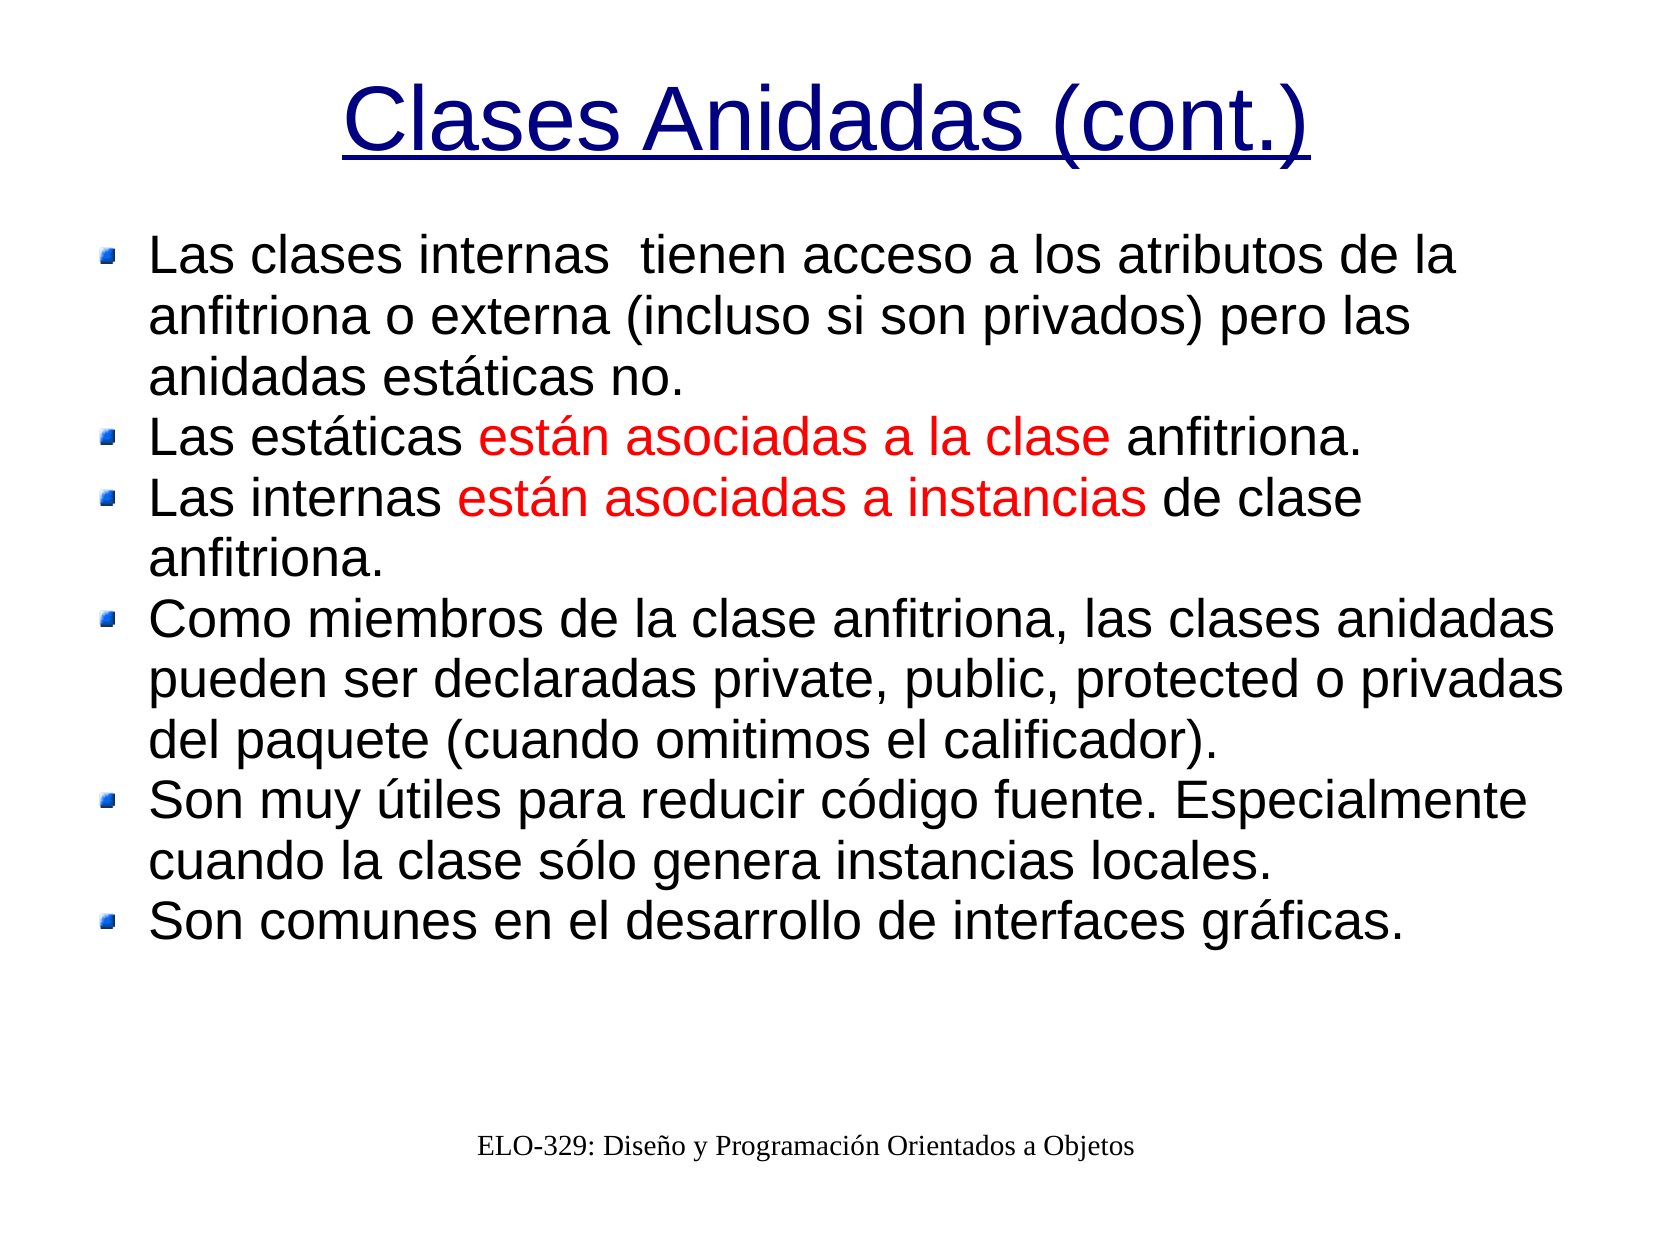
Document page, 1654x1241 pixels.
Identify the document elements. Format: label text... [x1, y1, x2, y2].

list Las clases internas tienen acceso a los atributos de la anfitriona o externa (incluso si son privados) pero las anidadas estáticas no. Las estáticas están asociadas a la clase anfitriona. Las internas están asociadas a instancias de clase anfitriona. Como miembros de la clase anfitriona, las clases anidadas pueden ser declaradas private, public, protected o privadas del paquete (cuando omitimos el calificador). Son muy útiles para reducir código fuente. Especialmente cuando la clase sólo genera instancias locales. Son comunes en el desarrollo de interfaces gráficas. [82, 225, 1571, 1013]
title Clases Anidadas (cont.) [82, 49, 1571, 188]
